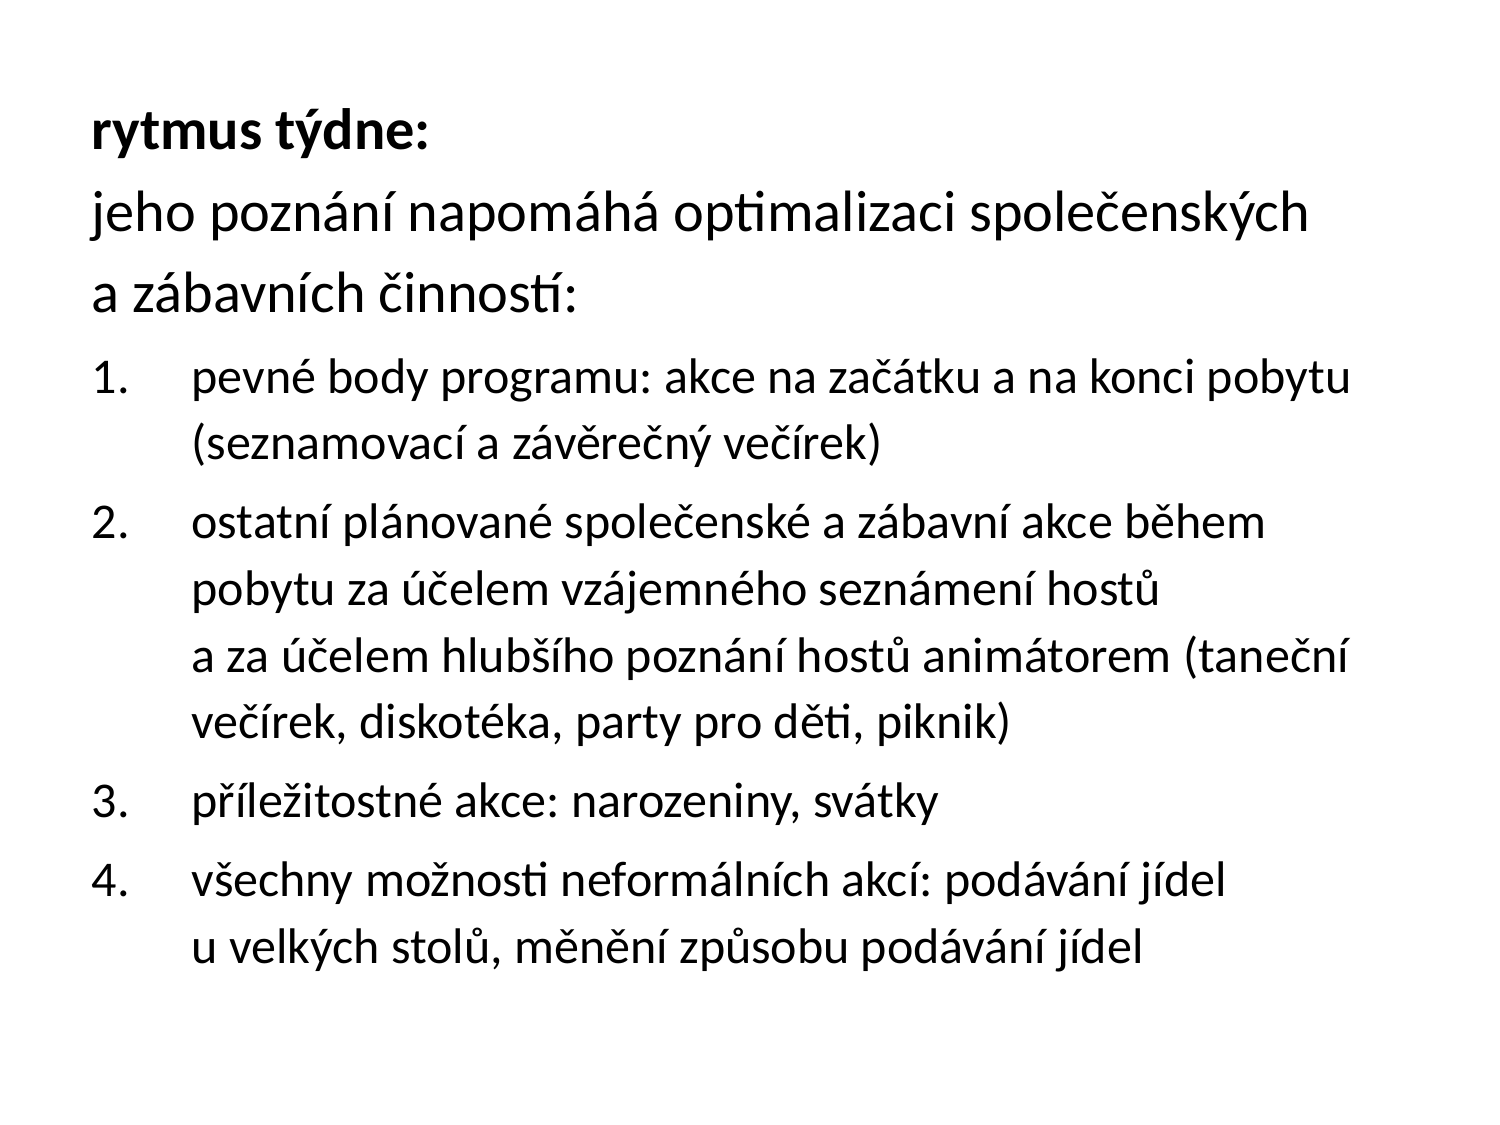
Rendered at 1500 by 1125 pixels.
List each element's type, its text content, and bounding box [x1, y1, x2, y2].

list rytmus týdne: jeho poznání napomáhá optimalizaci společenských a zábavních činností: pevné body programu: akce na začátku a na konci pobytu (seznamovací a závěrečný večírek) ostatní plánované společenské a zábavní akce během pobytu za účelem vzájemného seznámení hostů a za účelem hlubšího poznání hostů animátorem (taneční večírek, diskotéka, party pro děti, piknik) příležitostné akce: narozeniny, svátky všechny možnosti neformálních akcí: podávání jídel u velkých stolů, měnění způsobu podávání jídel [76, 90, 1427, 1125]
